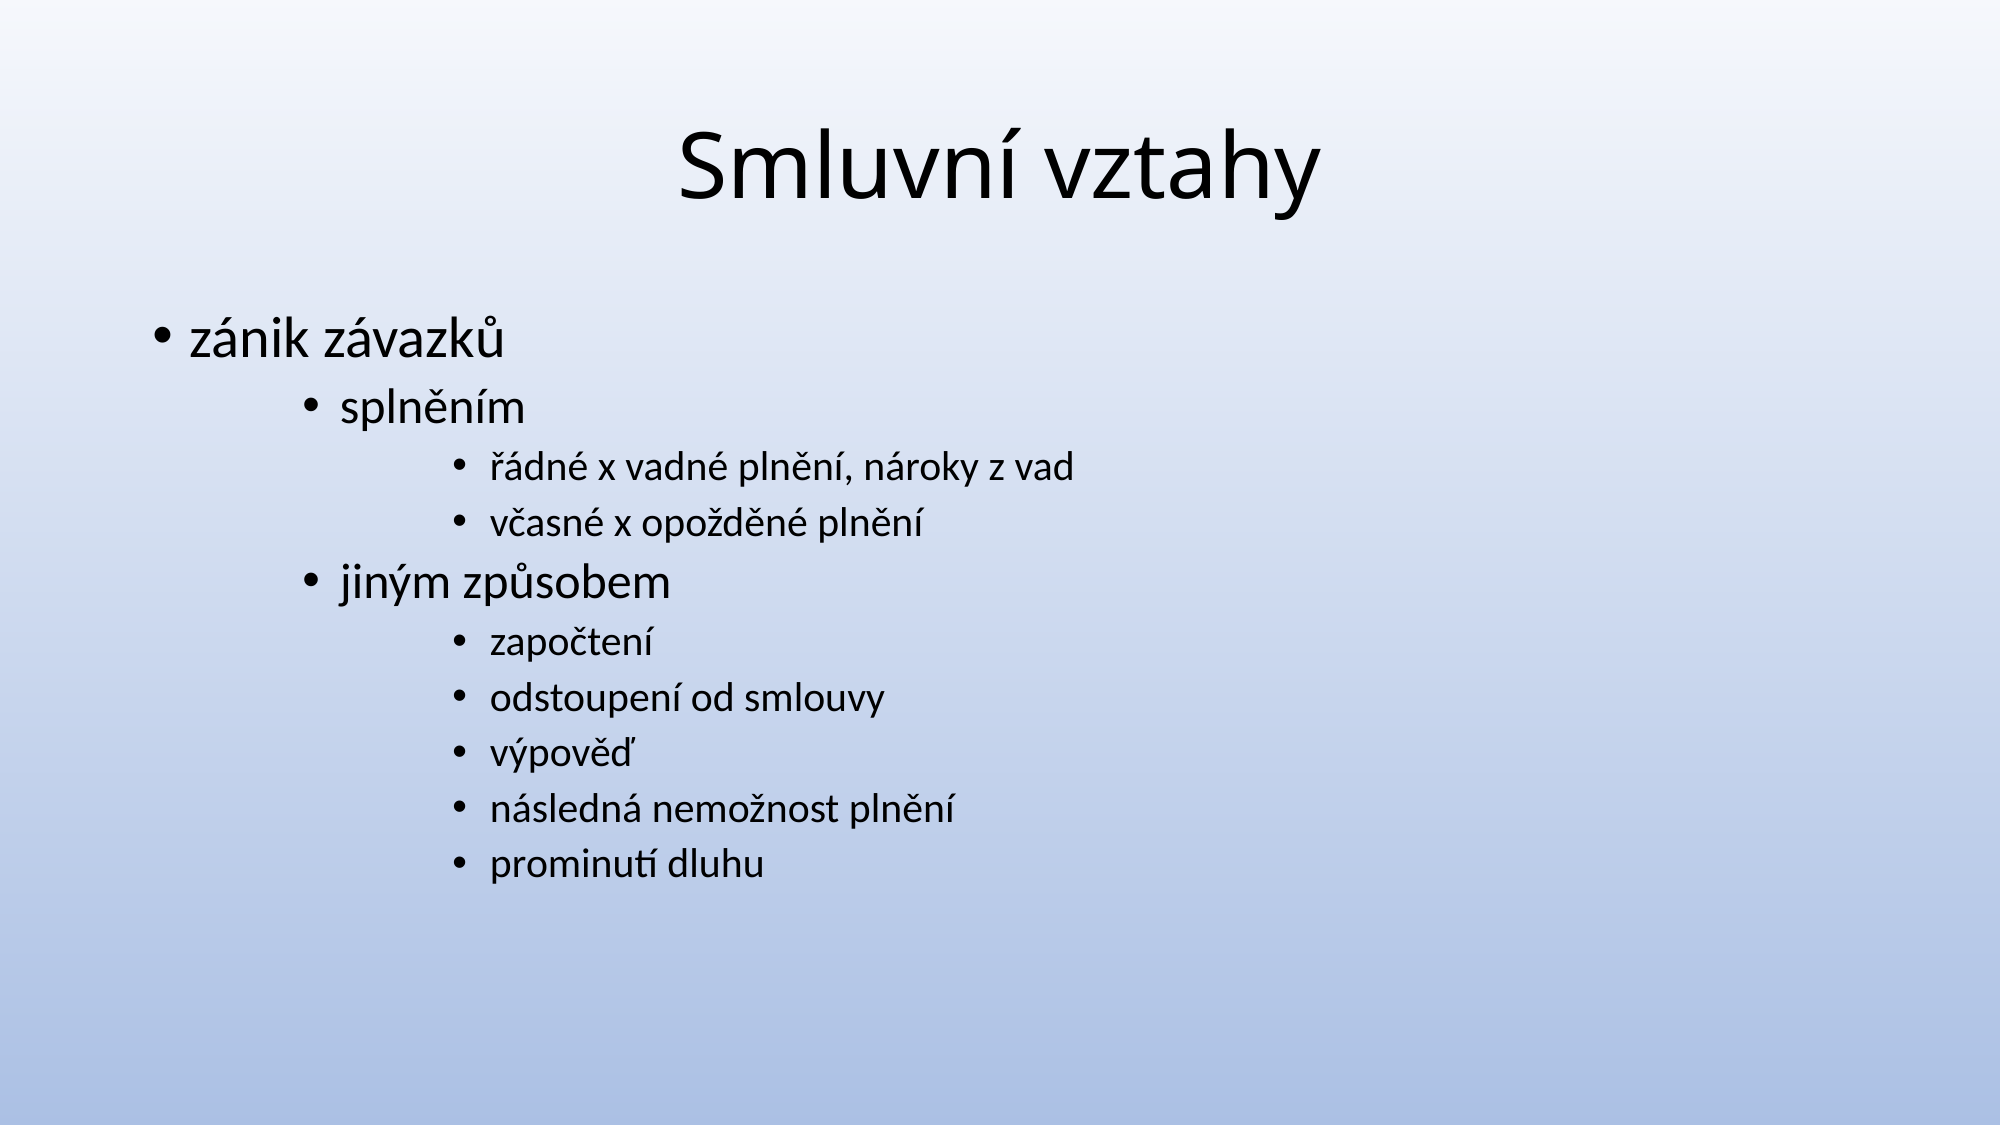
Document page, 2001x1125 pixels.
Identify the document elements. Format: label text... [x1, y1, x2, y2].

list zánik závazků splněním řádné x vadné plnění, nároky z vad včasné x opožděné plnění jiným způsobem započtení odstoupení od smlouvy výpověď následná nemožnost plnění prominutí dluhu [137, 299, 1863, 1014]
title Smluvní vztahy [137, 59, 1863, 278]
